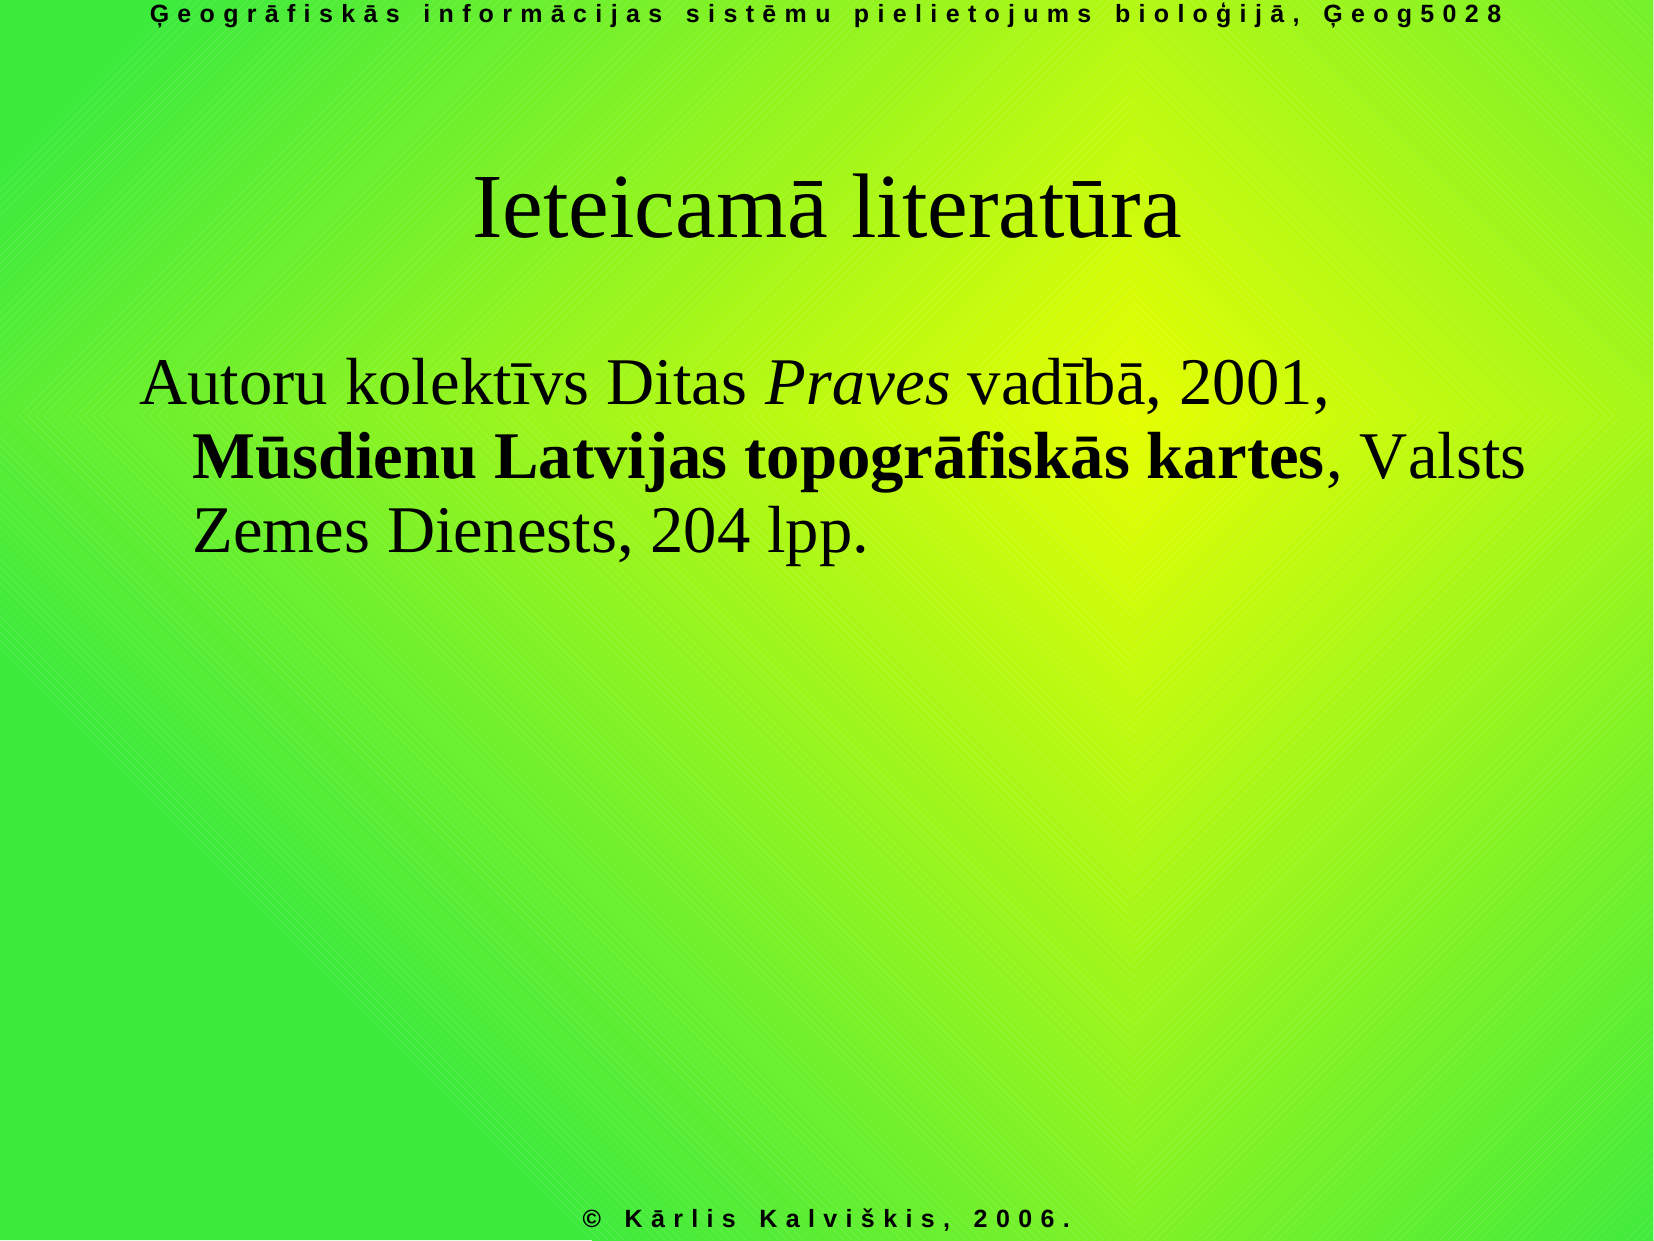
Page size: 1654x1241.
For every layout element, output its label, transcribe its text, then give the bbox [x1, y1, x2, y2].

list Autoru kolektīvs Ditas Praves vadībā, 2001, Mūsdienu Latvijas topogrāfiskās kartes, Valsts Zemes Dienests, 204 lpp. [121, 344, 1534, 1127]
title Ieteicamā literatūra [121, 102, 1534, 311]
